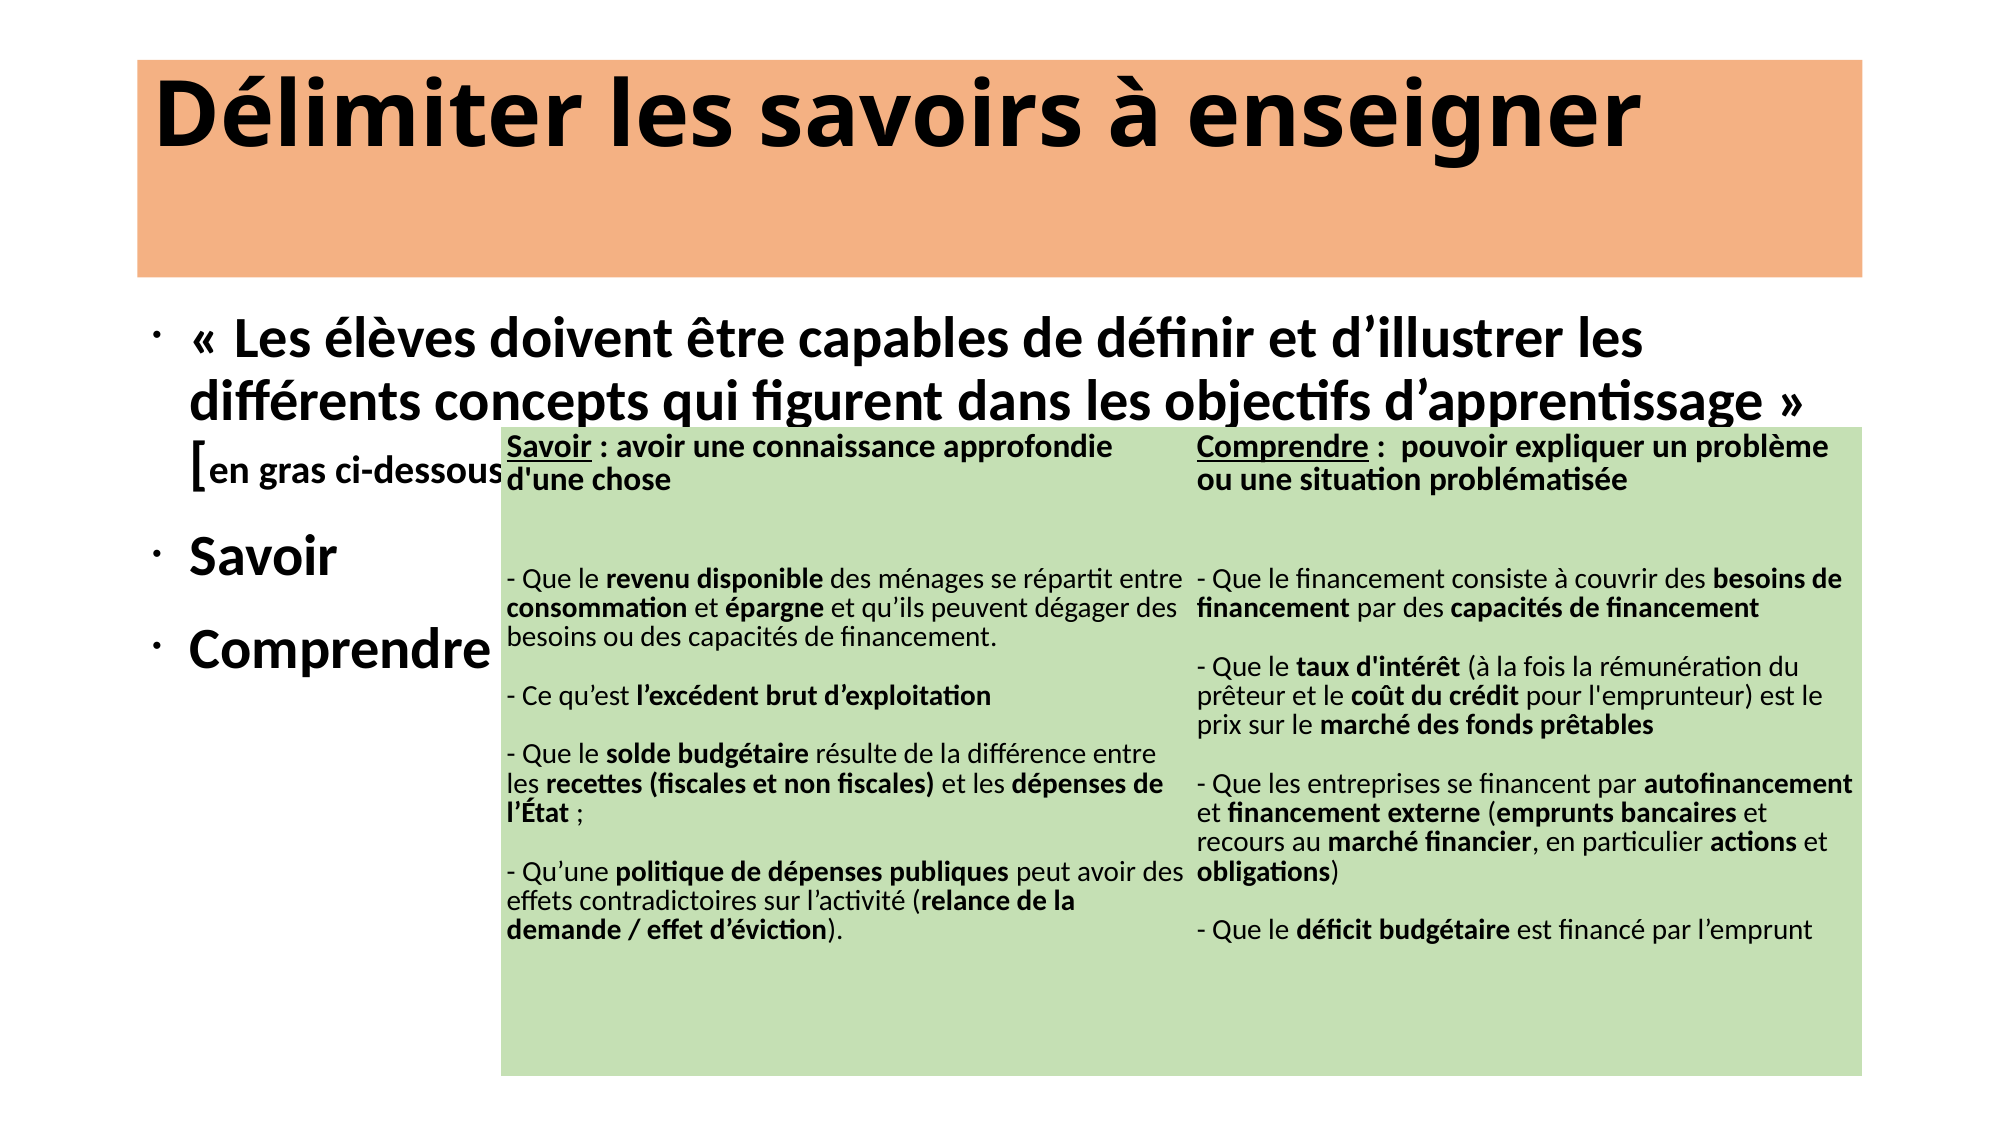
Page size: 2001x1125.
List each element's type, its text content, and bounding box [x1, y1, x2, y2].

list « Les élèves doivent être capables de définir et d’illustrer les différents concepts qui figurent dans les objectifs d’apprentissage » [en gras ci-dessous] Savoir Comprendre [137, 299, 1863, 549]
table_cell - Que le revenu disponible des ménages se répartit entre consommation et épargne et qu’ils peuvent dégager des besoins ou des capacités de financement. - Ce qu’est l’excédent brut d’exploitation - Que le solde budgétaire résulte de la différence entre les recettes (fiscales et non fiscales) et les dépenses de l’État ; - Qu’une politique de dépenses publiques peut avoir des effets contradictoires sur l’activité (relance de la demande / effet d’éviction). [501, 560, 1191, 1076]
table_header Savoir : avoir une connaissance approfondie d'une chose [501, 427, 1191, 560]
table_cell - Que le financement consiste à couvrir des besoins de financement par des capacités de financement - Que le taux d'intérêt (à la fois la rémunération du prêteur et le coût du crédit pour l'emprunteur) est le prix sur le marché des fonds prêtables - Que les entreprises se financent par autofinancement et financement externe (emprunts bancaires et recours au marché financier, en particulier actions et obligations) - Que le déficit budgétaire est financé par l’emprunt [1191, 560, 1862, 1076]
title Délimiter les savoirs à enseigner [137, 59, 1863, 278]
table_header Comprendre : pouvoir expliquer un problème ou une situation problématisée [1191, 427, 1862, 560]
